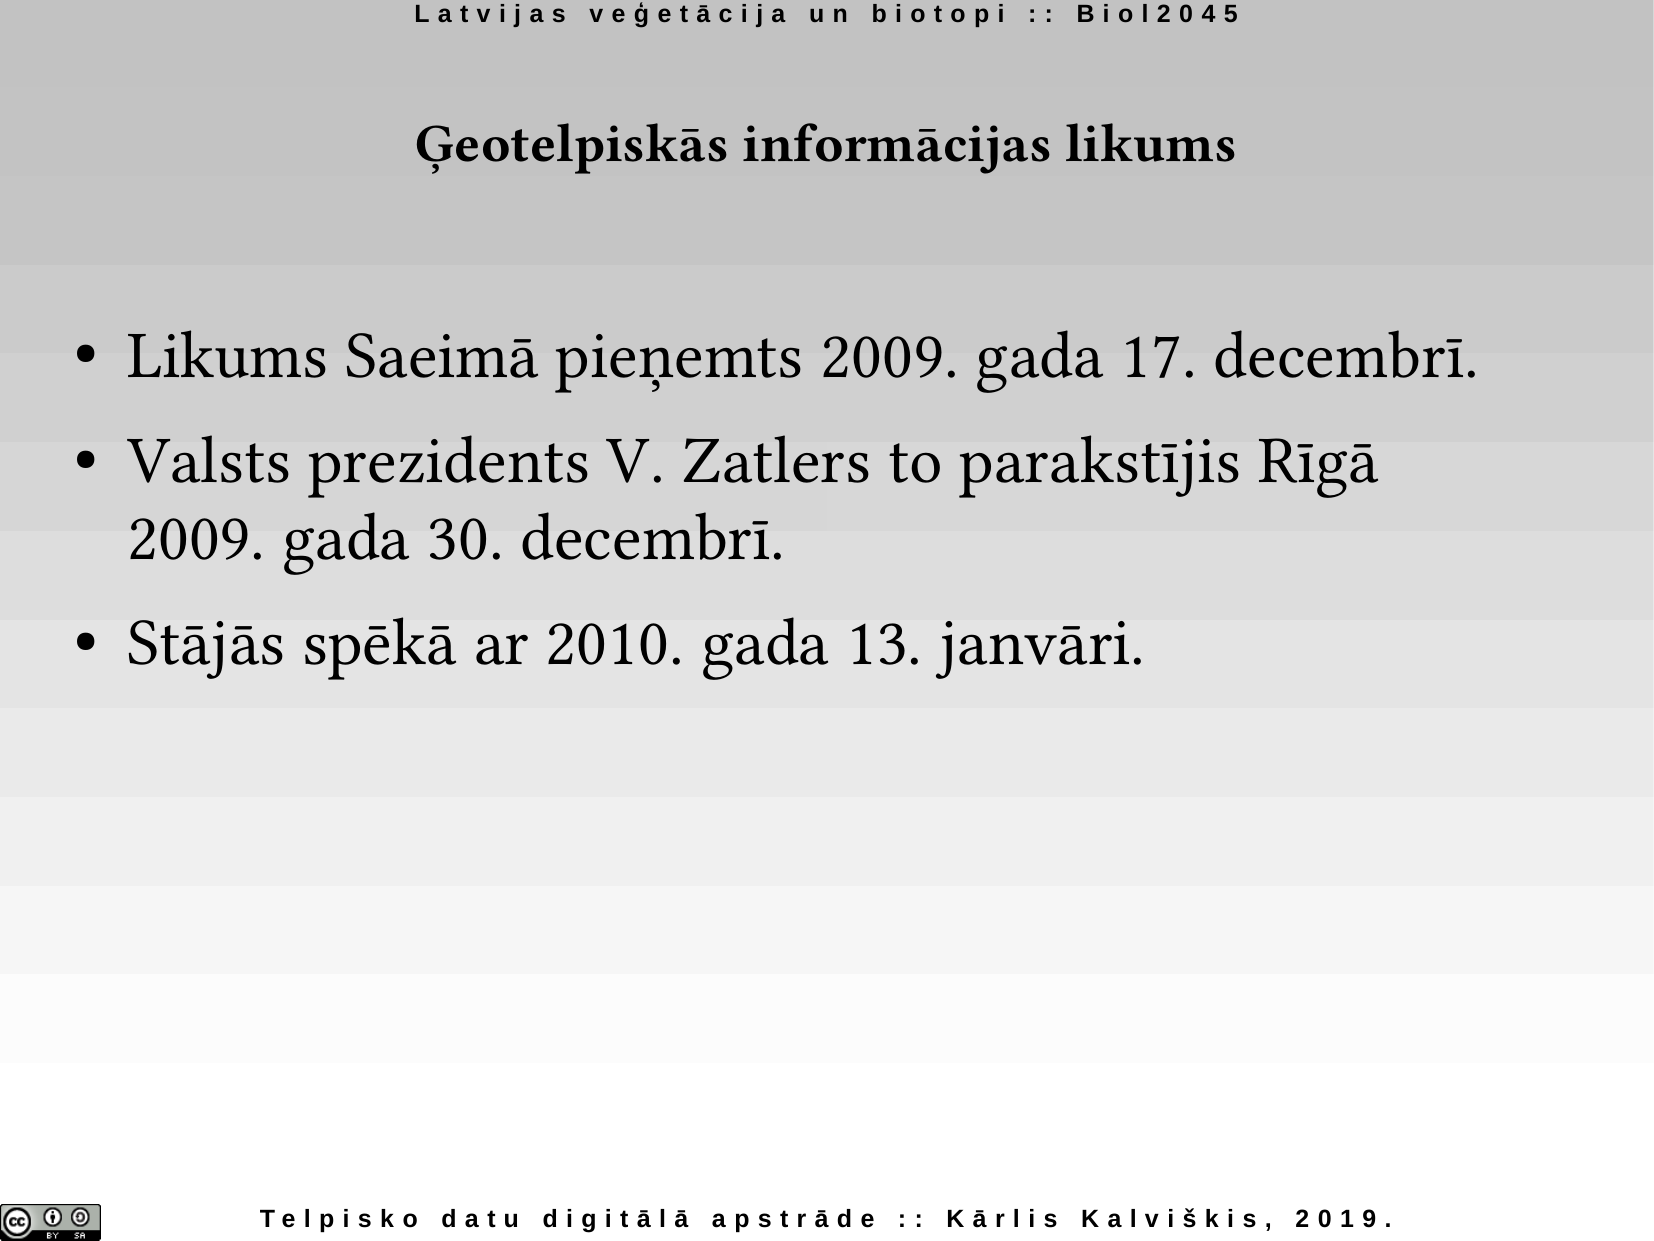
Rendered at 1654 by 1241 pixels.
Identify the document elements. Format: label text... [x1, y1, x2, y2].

list Likums Saeimā pieņemts 2009. gada 17. decembrī. Valsts prezidents V. Zatlers to parakstījis Rīgā 2009. gada 30. decembrī. Stājās spēkā ar 2010. gada 13. janvāri. [56, 317, 1600, 1175]
picture [0, 287, 1654, 1241]
title Ģeotelpiskās informācijas likums [0, 1, 1654, 287]
